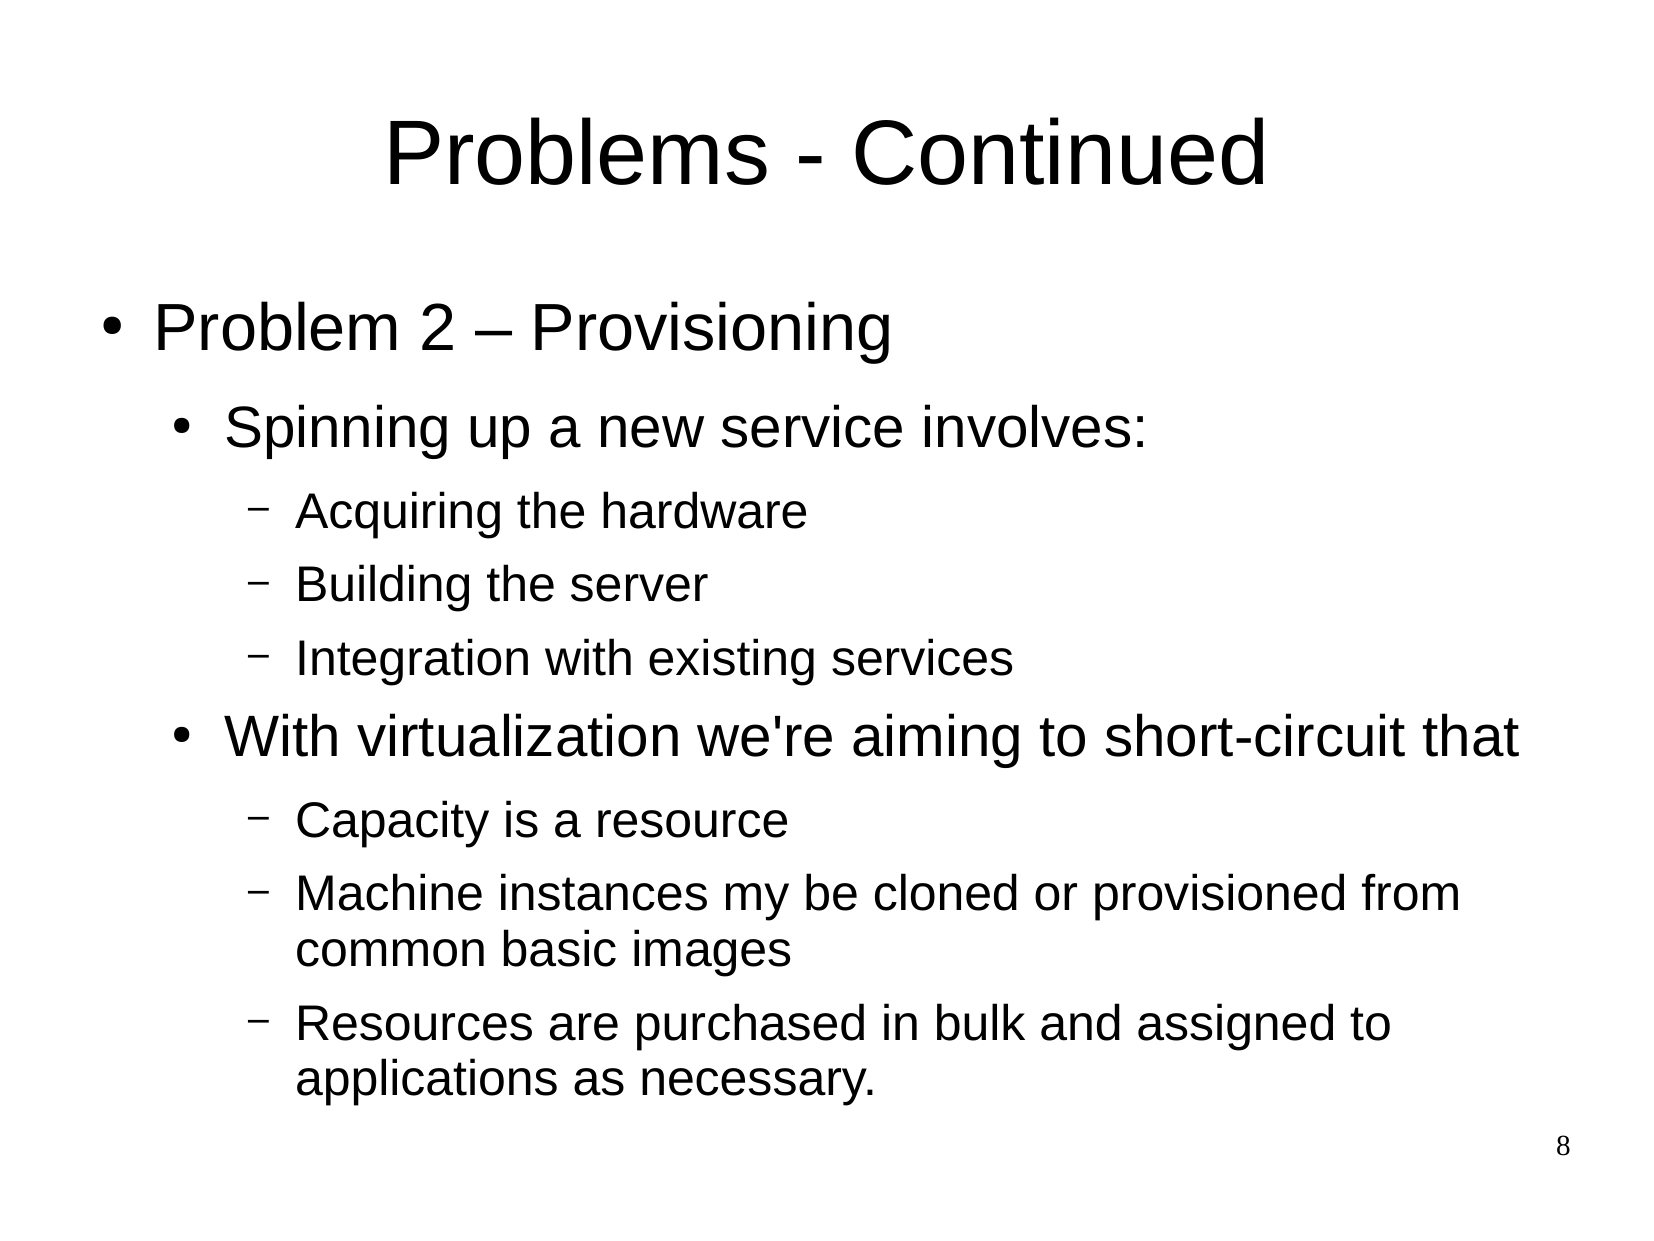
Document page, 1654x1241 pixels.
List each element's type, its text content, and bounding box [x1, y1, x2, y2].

list Problem 2 – Provisioning Spinning up a new service involves: Acquiring the hardware Building the server Integration with existing services With virtualization we're aiming to short-circuit that Capacity is a resource Machine instances my be cloned or provisioned from common basic images Resources are purchased in bulk and assigned to applications as necessary. [82, 290, 1571, 1109]
title Problems - Continued [82, 49, 1571, 257]
